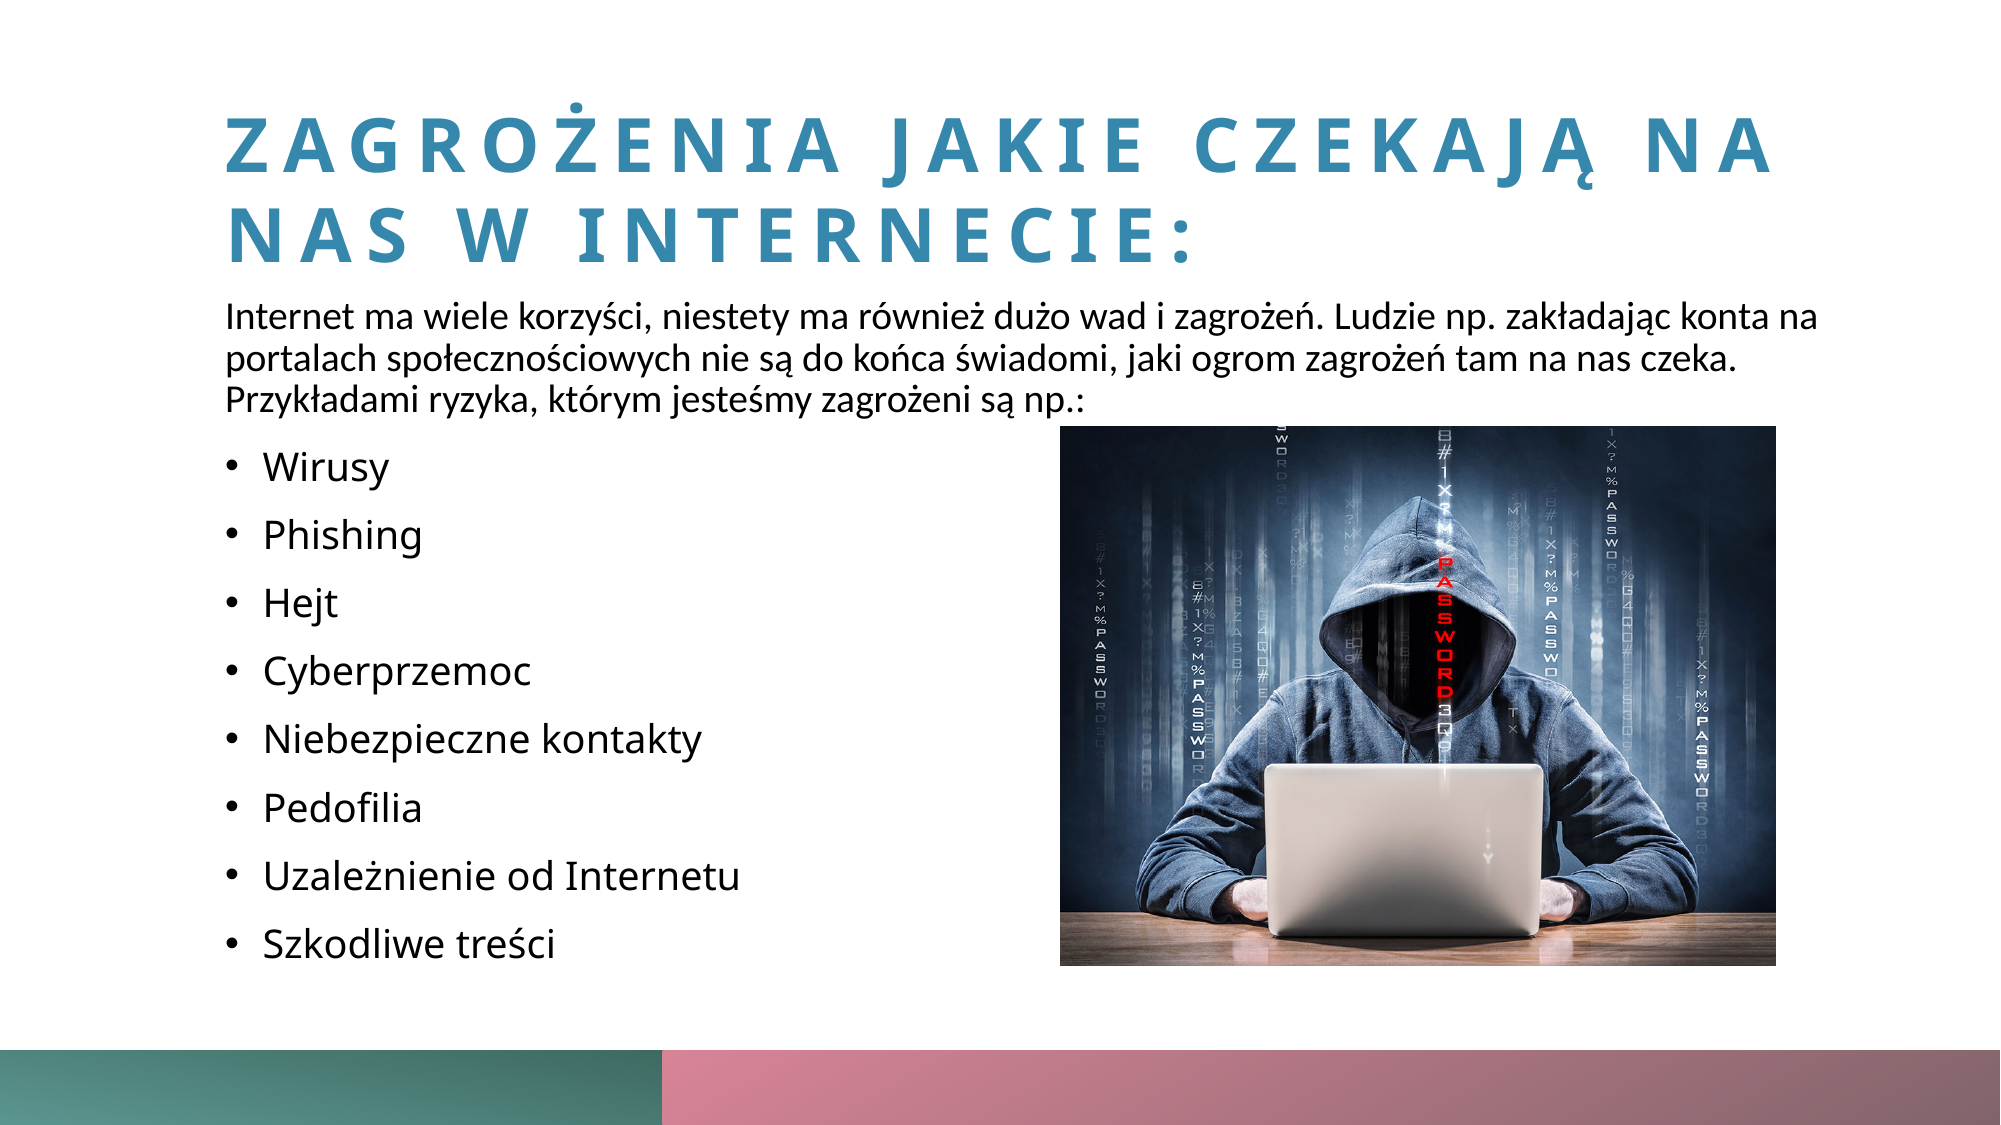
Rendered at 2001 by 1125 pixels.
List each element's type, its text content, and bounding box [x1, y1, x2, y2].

picture [1060, 426, 1776, 966]
title Zagrożenia jakie czekają na nas w Internecie: [225, 75, 1906, 278]
list Internet ma wiele korzyści, niestety ma również dużo wad i zagrożeń. Ludzie np. zakładając konta na portalach społecznościowych nie są do końca świadomi, jaki ogrom zagrożeń tam na nas czeka. Przykładami ryzyka, którym jesteśmy zagrożeni są np.: Wirusy Phishing Hejt Cyberprzemoc Niebezpieczne kontakty Pedofilia Uzależnienie od Internetu Szkodliwe treści [225, 297, 1906, 997]
